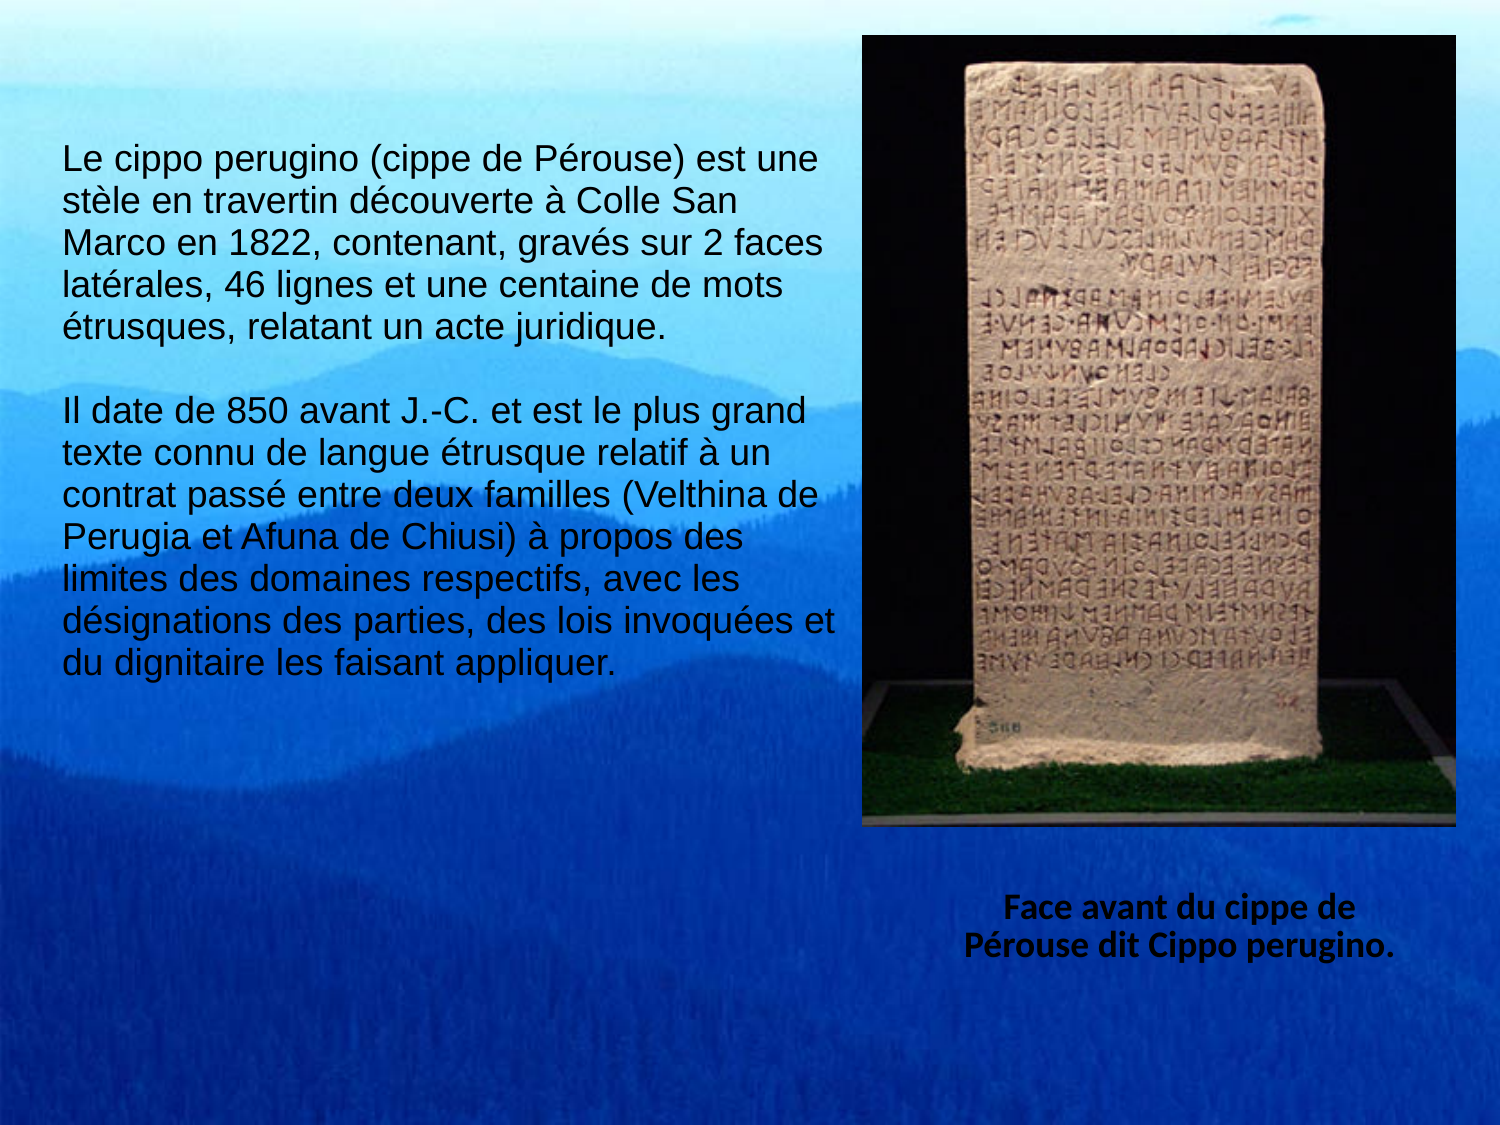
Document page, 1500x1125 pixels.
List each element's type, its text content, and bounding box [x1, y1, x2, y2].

text_box Le cippo perugino (cippe de Pérouse) est une stèle en travertin découverte à Colle San Marco en 1822, contenant, gravés sur 2 faces latérales, 46 lignes et une centaine de mots étrusques, relatant un acte juridique. Il date de 850 avant J.-C. et est le plus grand texte connu de langue étrusque relatif à un contrat passé entre deux familles (Velthina de Perugia et Afuna de Chiusi) à propos des limites des domaines respectifs, avec les désignations des parties, des lois invoquées et du dignitaire les faisant appliquer. [47, 129, 852, 839]
picture [0, 0, 1500, 1125]
text_box Face avant du cippe de Pérouse dit Cippo perugino. [944, 883, 1416, 993]
